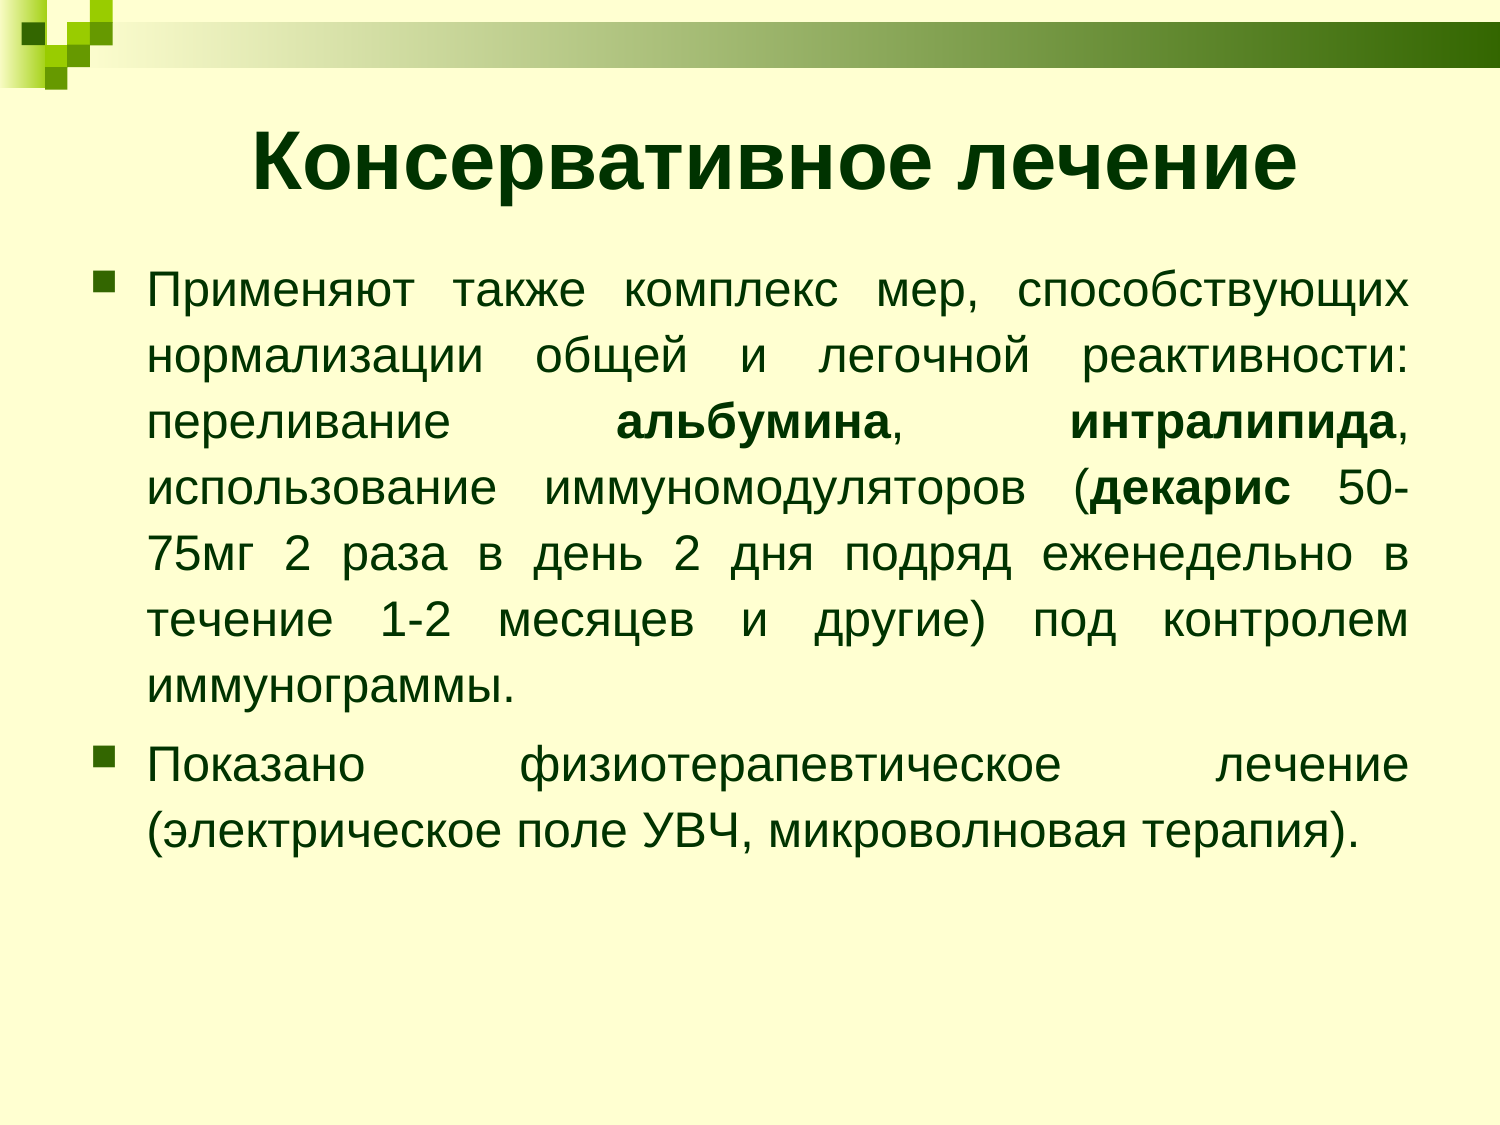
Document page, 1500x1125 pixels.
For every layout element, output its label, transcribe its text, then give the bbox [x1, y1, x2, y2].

title Консервативное лечение [100, 78, 1451, 235]
list Применяют также комплекс мер, способствующих нормализации общей и легочной реактивности: переливание альбумина, интралипида, использование иммуномодуляторов (декарис 50-75мг 2 раза в день 2 дня подряд еженедельно в течение 1-2 месяцев и другие) под контролем иммунограммы. Показано физиотерапевтическое лечение (электрическое поле УВЧ, микроволновая терапия). [75, 243, 1426, 963]
